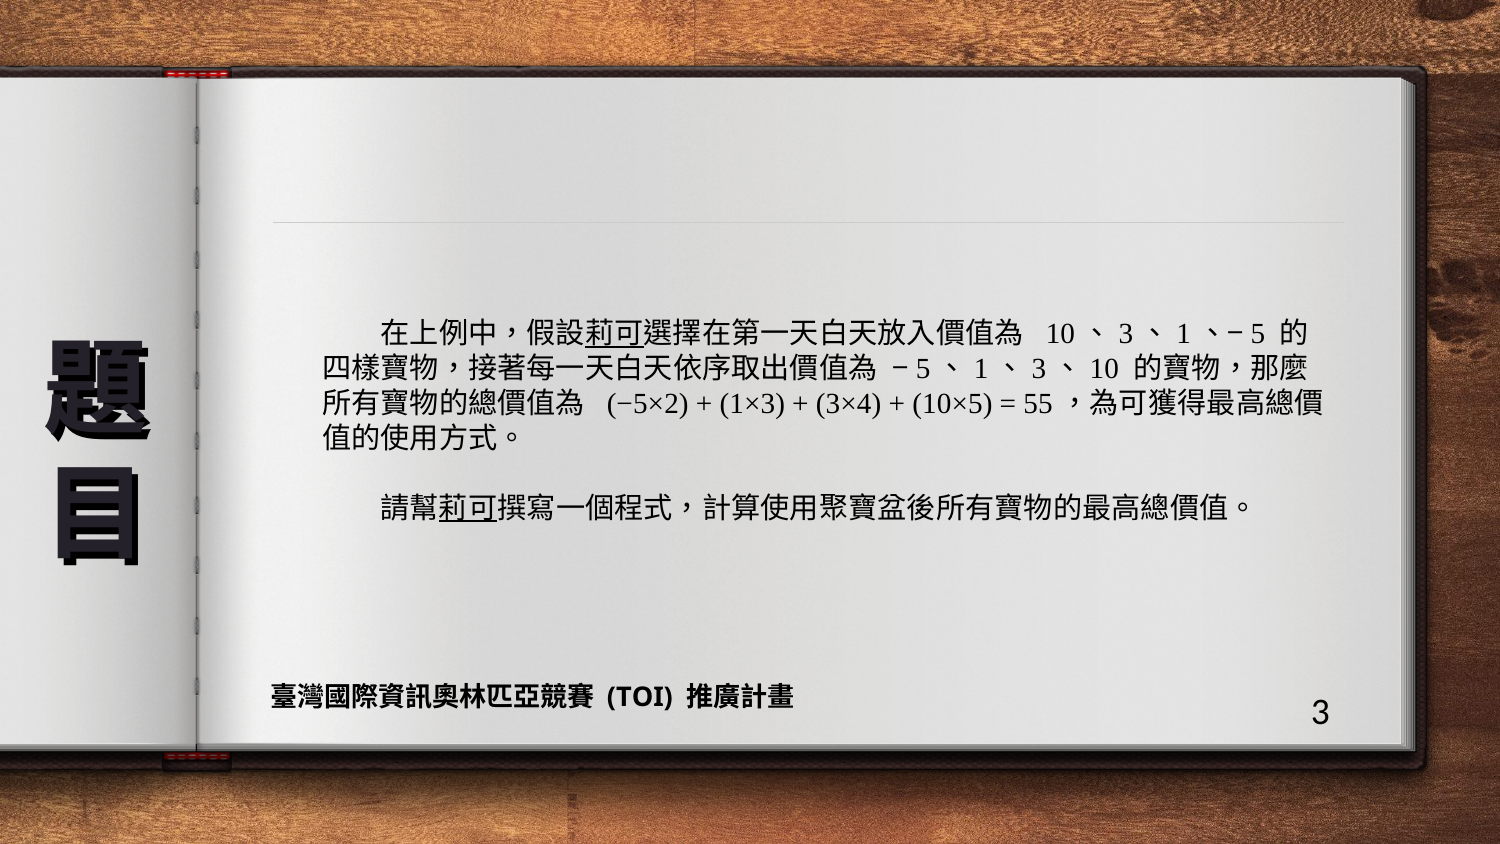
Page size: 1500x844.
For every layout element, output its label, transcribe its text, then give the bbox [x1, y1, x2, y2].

title 題 目 [28, 306, 210, 552]
text_box [1295, 672, 1386, 737]
text_box 在上例中，假設莉可選擇在第一天白天放入價值為 10、3、1、−5 的四樣寶物，接著每一天白天依序取出價值為 −5、1、3、10 的寶物，那麼所有寶物的總價值為 (−5×2) + (1×3) + (3×4) + (10×5) = 55，為可獲得最高總價值的使用方式。 請幫莉可撰寫一個程式，計算使用聚寶盆後所有寶物的最高總價值。 [307, 307, 1349, 532]
